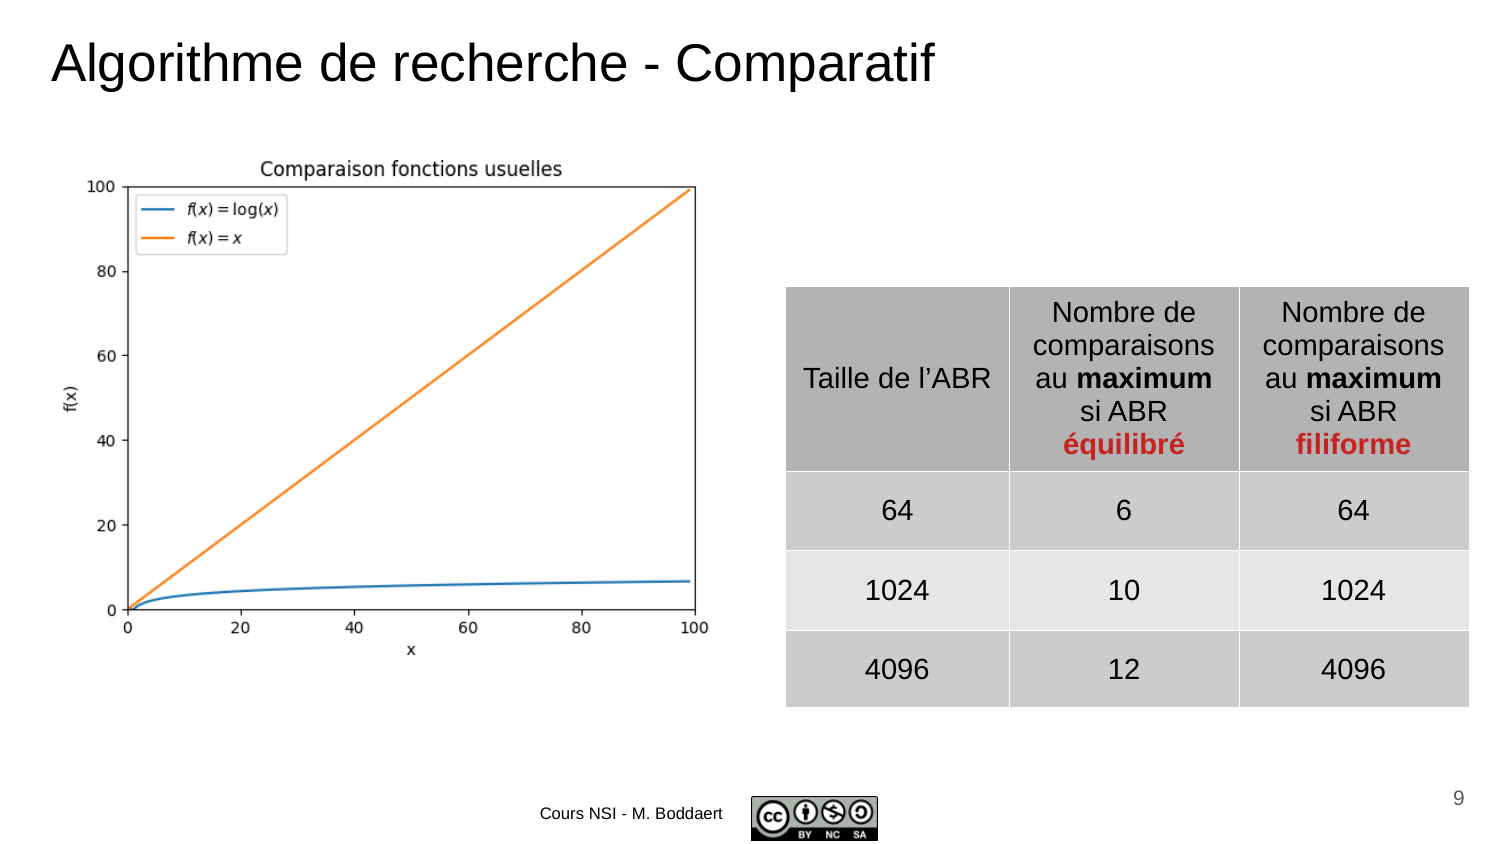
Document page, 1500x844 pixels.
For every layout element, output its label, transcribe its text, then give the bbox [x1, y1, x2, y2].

table_cell 64 [1240, 472, 1469, 550]
table_cell 64 [786, 472, 1009, 550]
table_header Taille de l’ABR [786, 287, 1009, 471]
table_header Nombre de comparaisons au maximum si ABR filiforme [1240, 287, 1469, 471]
title Algorithme de recherche - Comparatif [51, 13, 1449, 108]
table_cell 4096 [1240, 631, 1469, 707]
table_header Nombre de comparaisons au maximum si ABR équilibré [1010, 287, 1239, 471]
picture [751, 796, 878, 841]
table_cell 1024 [786, 551, 1009, 630]
table_cell 6 [1010, 472, 1239, 550]
table_cell 4096 [786, 631, 1009, 707]
table_cell 10 [1010, 551, 1239, 630]
slide_number <numéro> [1389, 764, 1480, 830]
table_cell 12 [1010, 631, 1239, 707]
table_cell 1024 [1240, 551, 1469, 630]
picture [36, 120, 768, 670]
